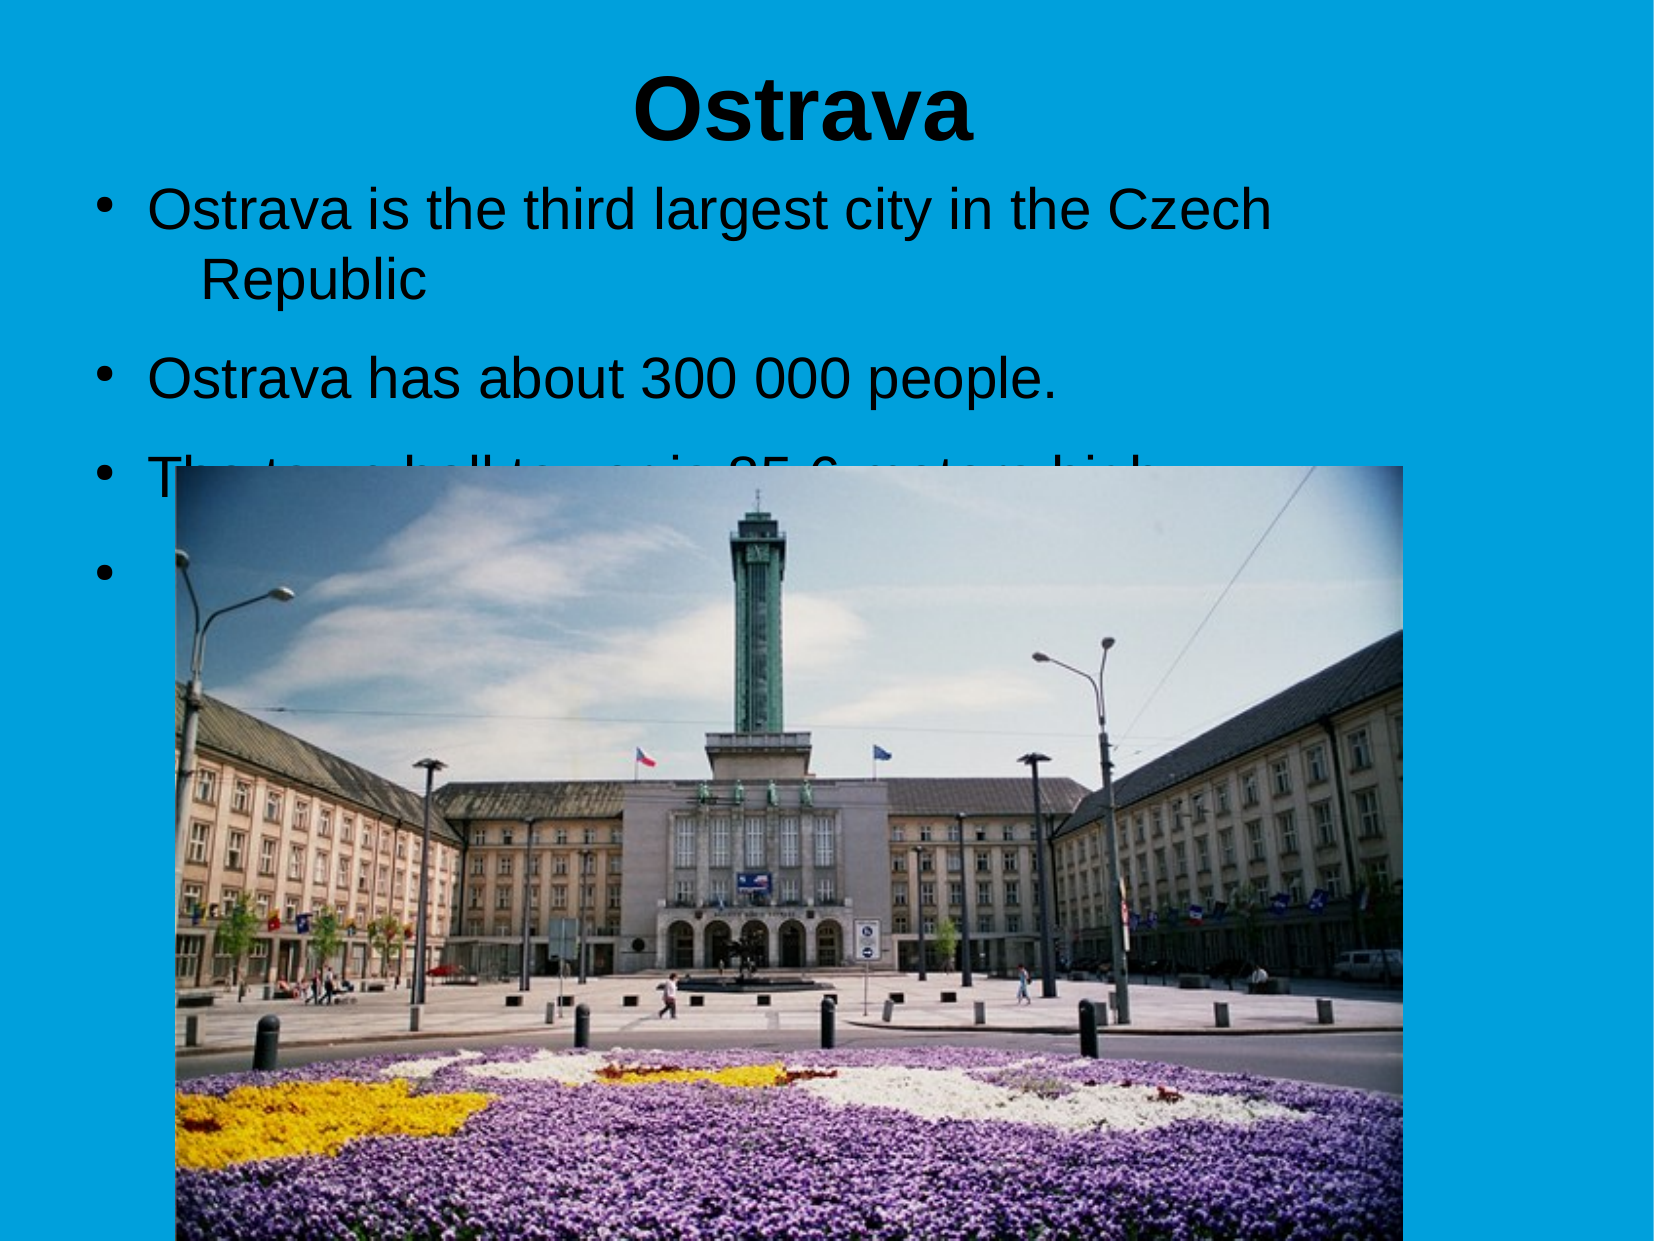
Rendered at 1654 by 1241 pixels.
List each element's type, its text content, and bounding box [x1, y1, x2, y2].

picture [176, 466, 1402, 1241]
title Ostrava [58, 0, 1548, 208]
list Ostrava is the third largest city in the Czech Republic Ostrava has about 300 000 people. The town hall tower is 85.6 meters high. [58, 171, 1515, 891]
